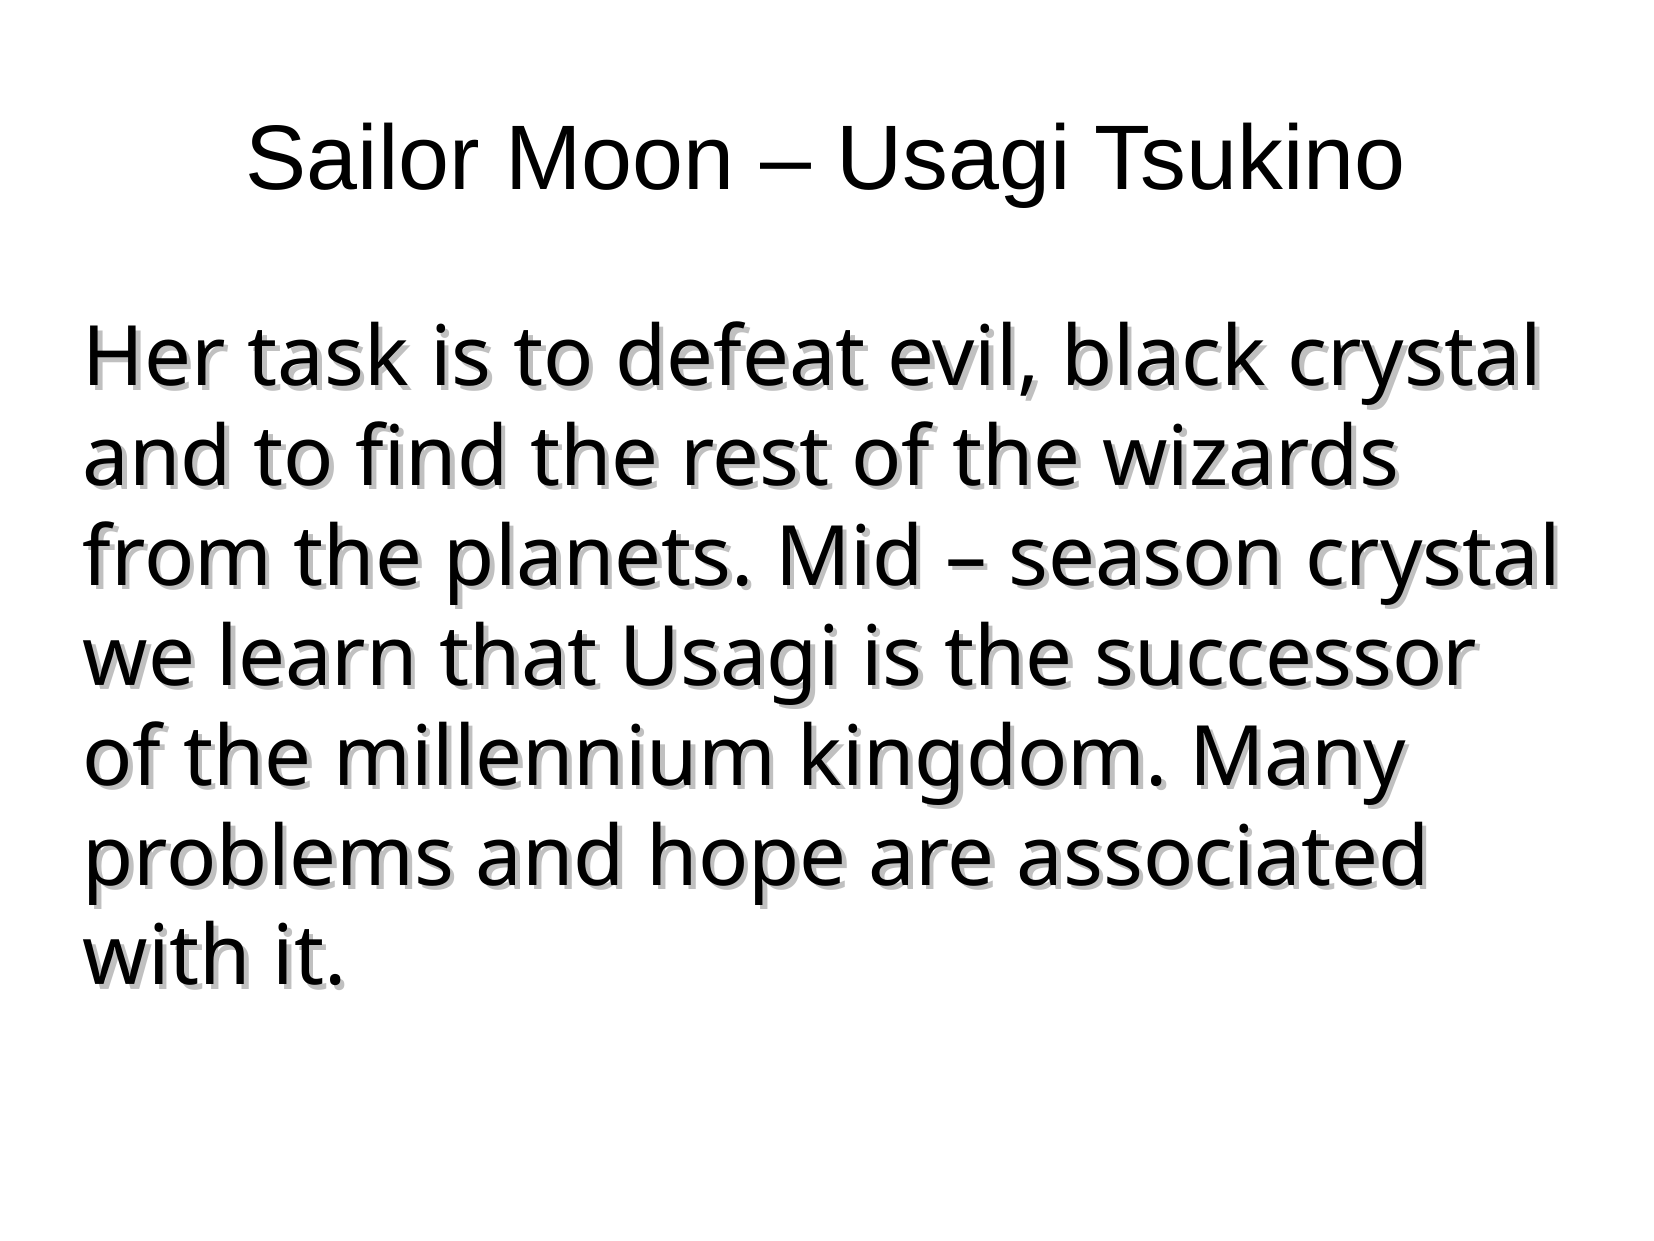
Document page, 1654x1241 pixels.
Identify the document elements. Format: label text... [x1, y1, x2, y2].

title Sailor Moon – Usagi Tsukino [82, 49, 1571, 257]
list Her task is to defeat evil, black crystal and to find the rest of the wizards from the planets. Mid – season crystal we learn that Usagi is the successor of the millennium kingdom. Many problems and hope are associated with it. [82, 302, 1571, 1241]
